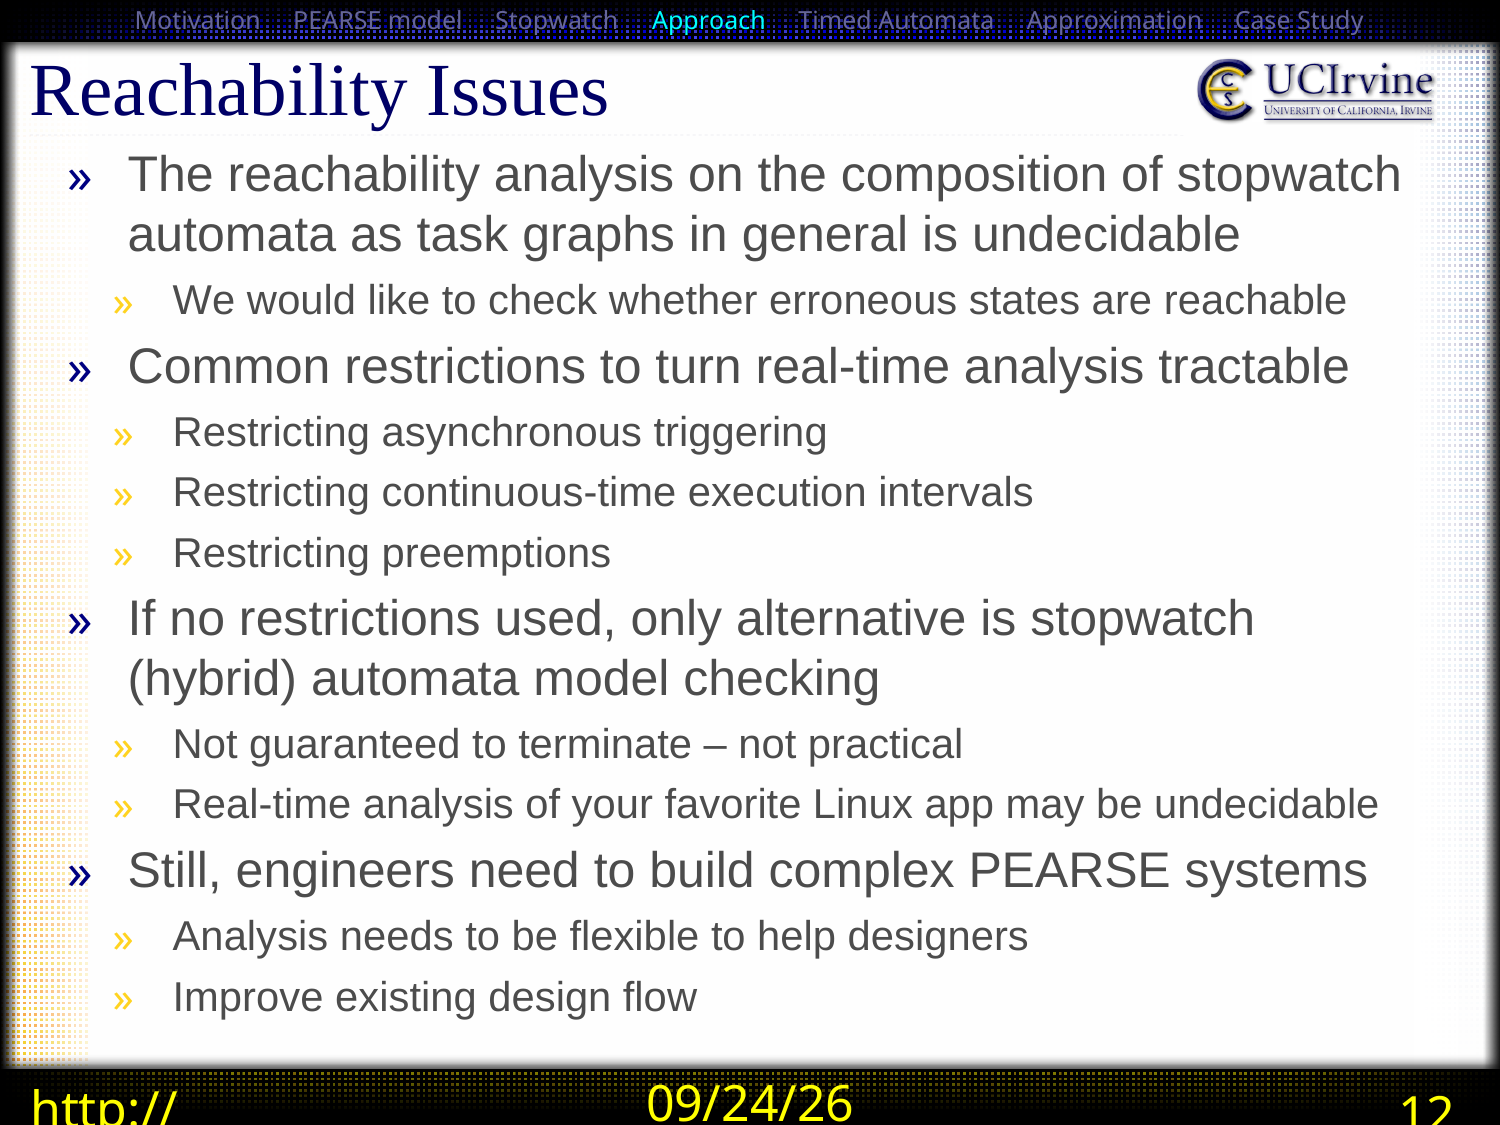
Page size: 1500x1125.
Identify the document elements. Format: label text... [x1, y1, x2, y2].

list The reachability analysis on the composition of stopwatch automata as task graphs in general is undecidable We would like to check whether erroneous states are reachable Common restrictions to turn real-time analysis tractable Restricting asynchronous triggering Restricting continuous-time execution intervals Restricting preemptions If no restrictions used, only alternative is stopwatch (hybrid) automata model checking Not guaranteed to terminate – not practical Real-time analysis of your favorite Linux app may be undecidable Still, engineers need to build complex PEARSE systems Analysis needs to be flexible to help designers Improve existing design flow [52, 135, 1448, 1081]
title Reachability Issues [15, 35, 1186, 145]
text_box Motivation PEARSE model Stopwatch Approach Timed Automata Approximation Case Study [14, 4, 1485, 35]
picture [39, 1103, 53, 1125]
picture [0, 0, 1500, 1125]
picture [105, 1103, 119, 1124]
